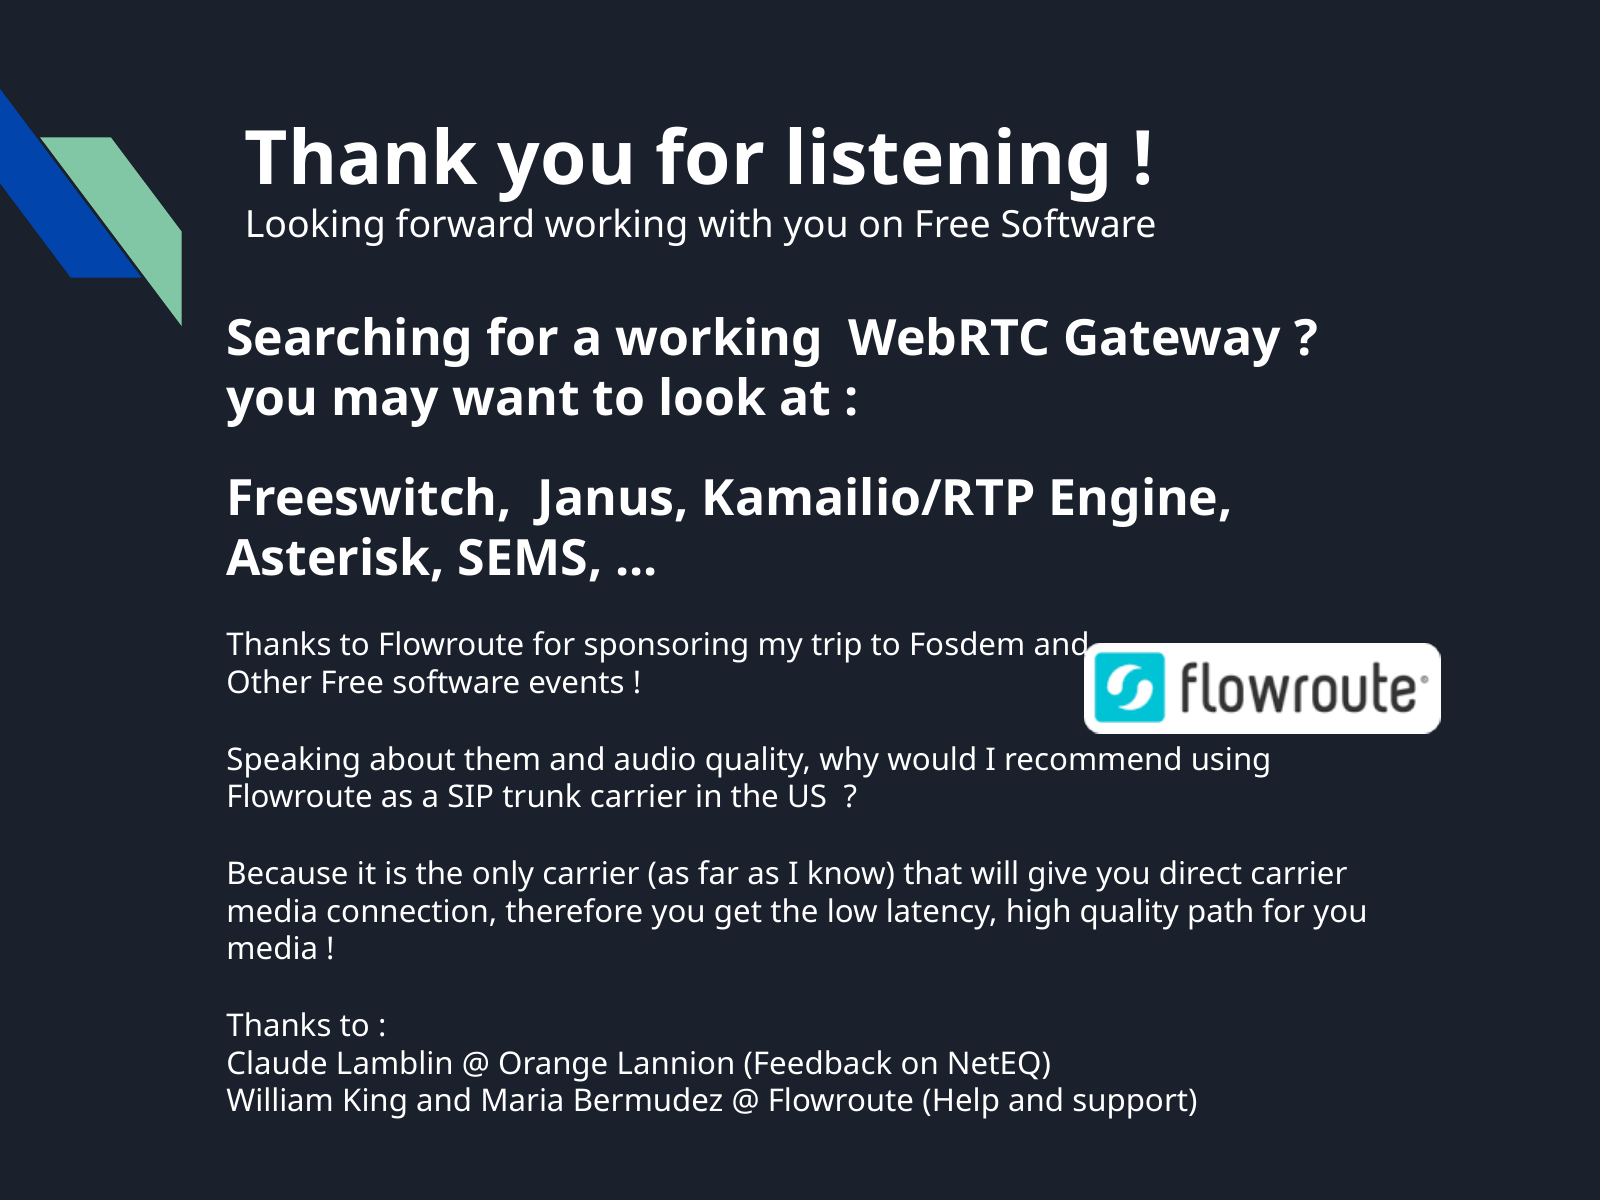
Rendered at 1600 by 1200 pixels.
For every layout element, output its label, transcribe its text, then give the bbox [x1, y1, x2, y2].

picture [1084, 643, 1441, 734]
title Thank you for listening ! Looking forward working with you on Free Software [227, 91, 1459, 306]
list Searching for a working WebRTC Gateway ? you may want to look at : Freeswitch, Janus, Kamailio/RTP Engine, Asterisk, SEMS, ... Thanks to Flowroute for sponsoring my trip to Fosdem and Other Free software events ! Speaking about them and audio quality, why would I recommend using Flowroute as a SIP trunk carrier in the US ? Because it is the only carrier (as far as I know) that will give you direct carrier media connection, therefore you get the low latency, high quality path for you media ! Thanks to : Claude Lamblin @ Orange Lannion (Feedback on NetEQ) William King and Maria Bermudez @ Flowroute (Help and support) [208, 287, 1441, 1123]
